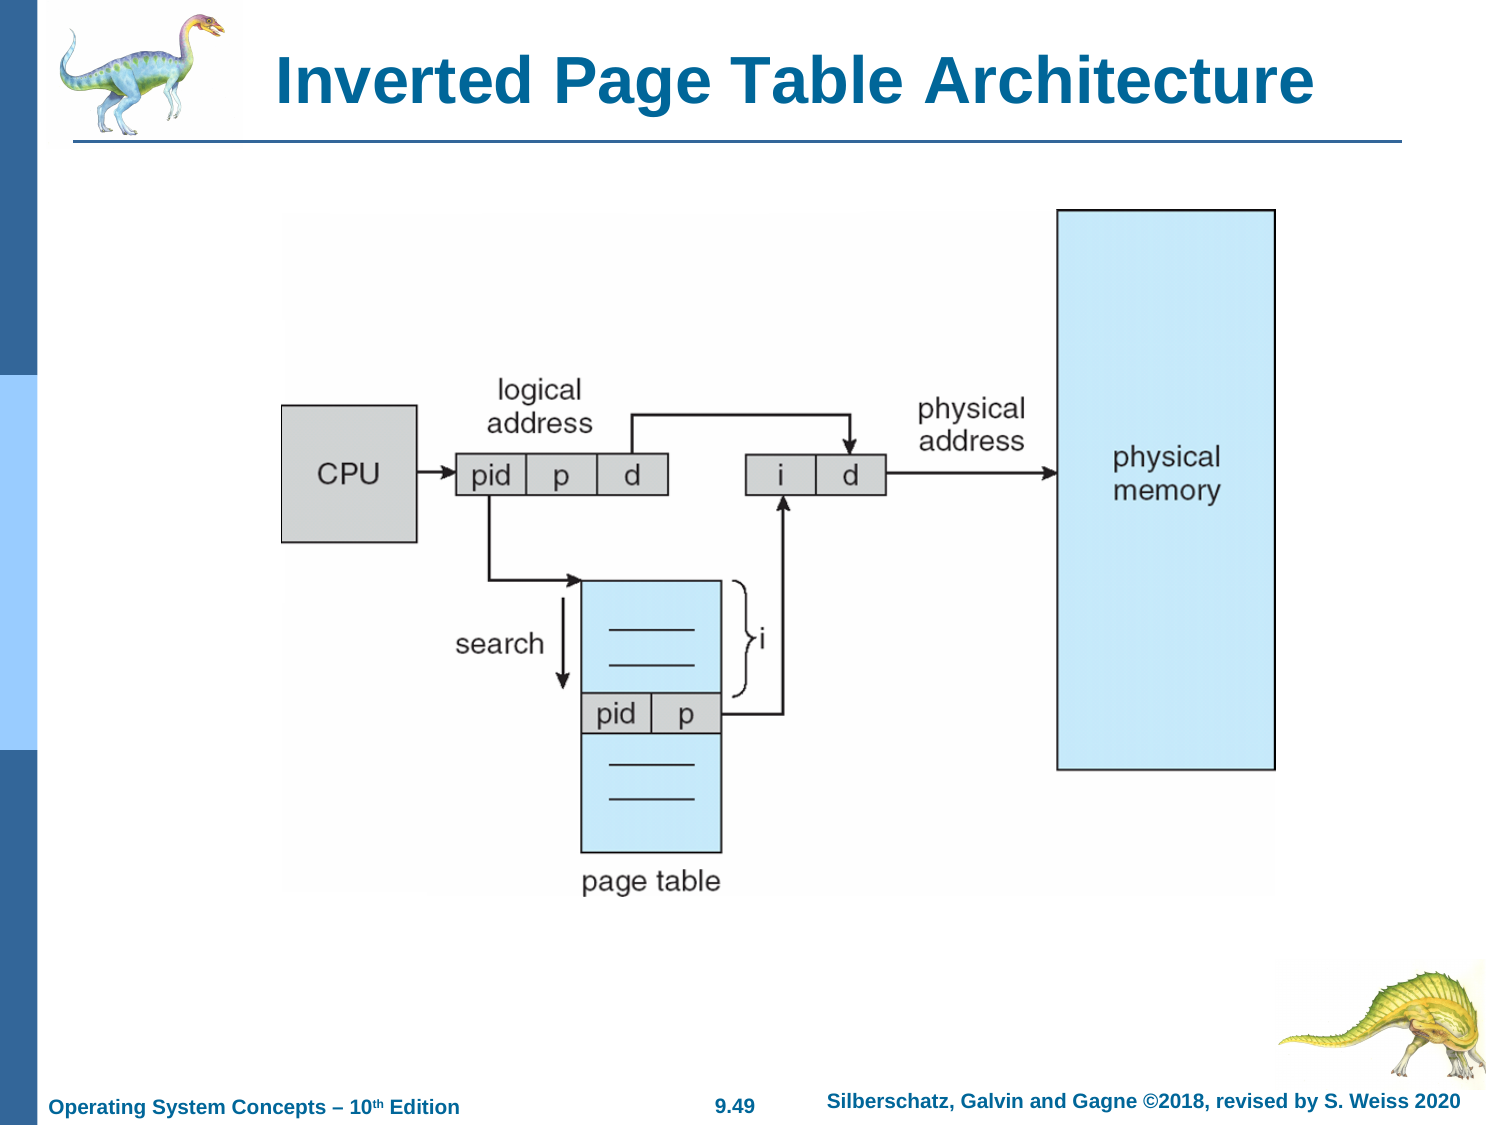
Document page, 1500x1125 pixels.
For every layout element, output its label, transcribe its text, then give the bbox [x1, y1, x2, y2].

title Inverted Page Table Architecture [157, 29, 1436, 125]
picture [1275, 959, 1486, 1090]
picture [46, 0, 243, 149]
picture [281, 209, 1276, 897]
